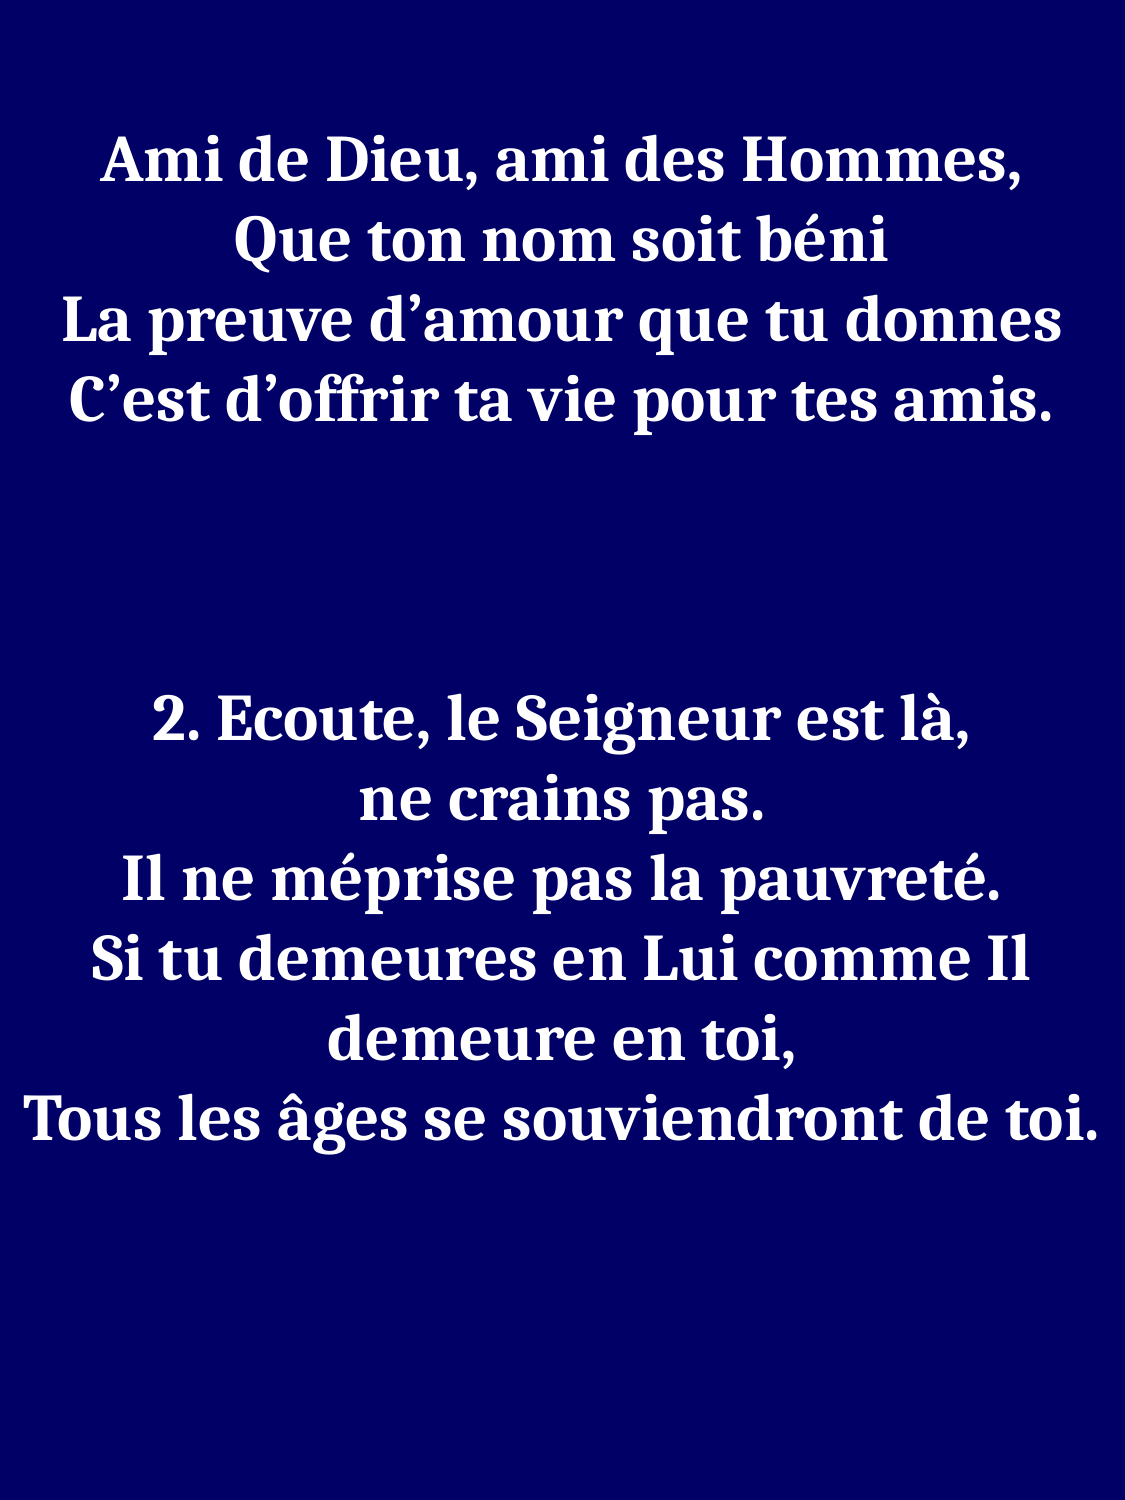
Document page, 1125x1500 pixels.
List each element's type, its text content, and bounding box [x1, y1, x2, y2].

text_box Ami de Dieu, ami des Hommes, Que ton nom soit béni La preuve d’amour que tu donnes C’est d’offrir ta vie pour tes amis. 2. Ecoute, le Seigneur est là, ne crains pas. Il ne méprise pas la pauvreté. Si tu demeures en Lui comme Il demeure en toi, Tous les âges se souviendront de toi. [0, 66, 1125, 1362]
